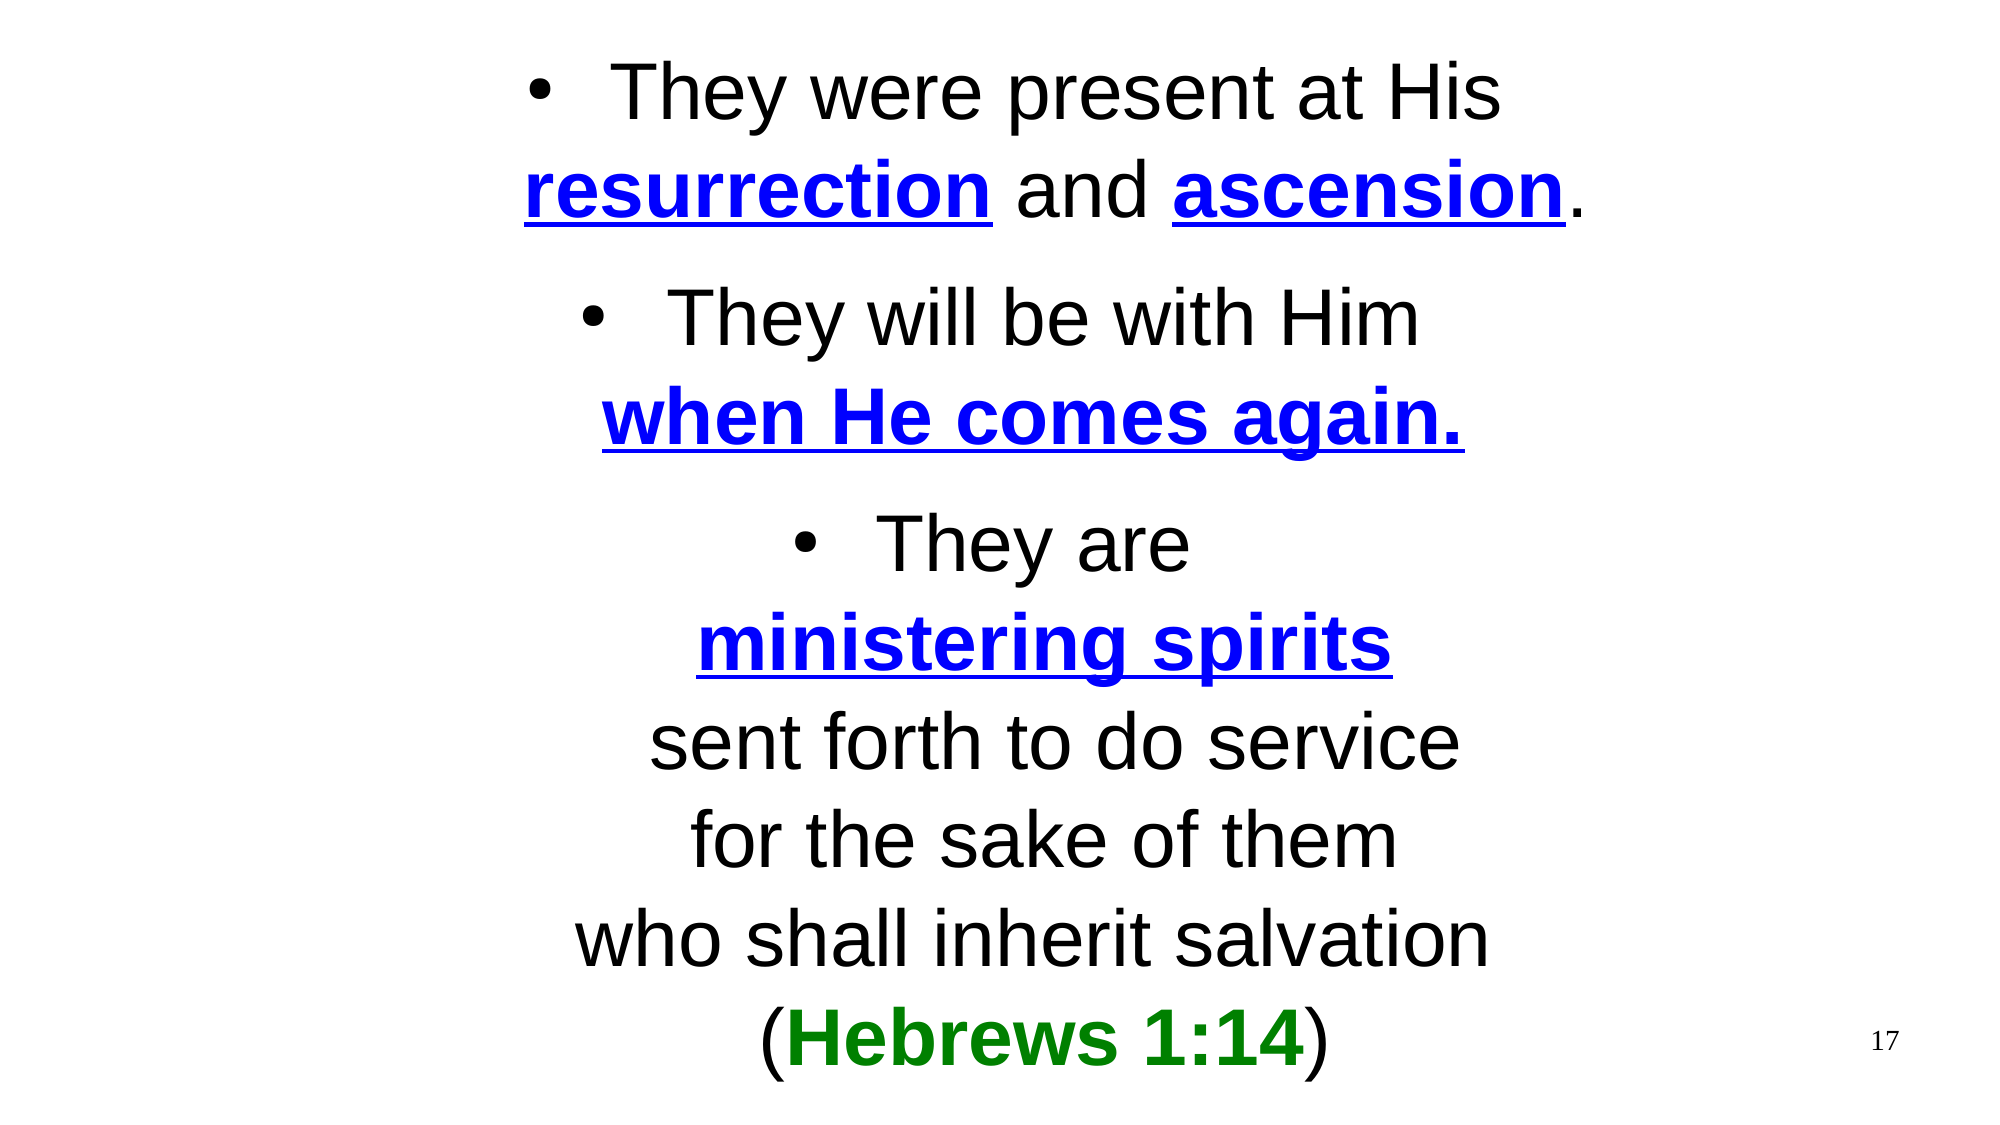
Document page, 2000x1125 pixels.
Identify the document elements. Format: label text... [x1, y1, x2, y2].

list They were present at His resurrection and ascension. They will be with Him when He comes again. They are ministering spirits sent forth to do service for the sake of them who shall inherit salvation (Hebrews 1:14) [37, 37, 1988, 1088]
